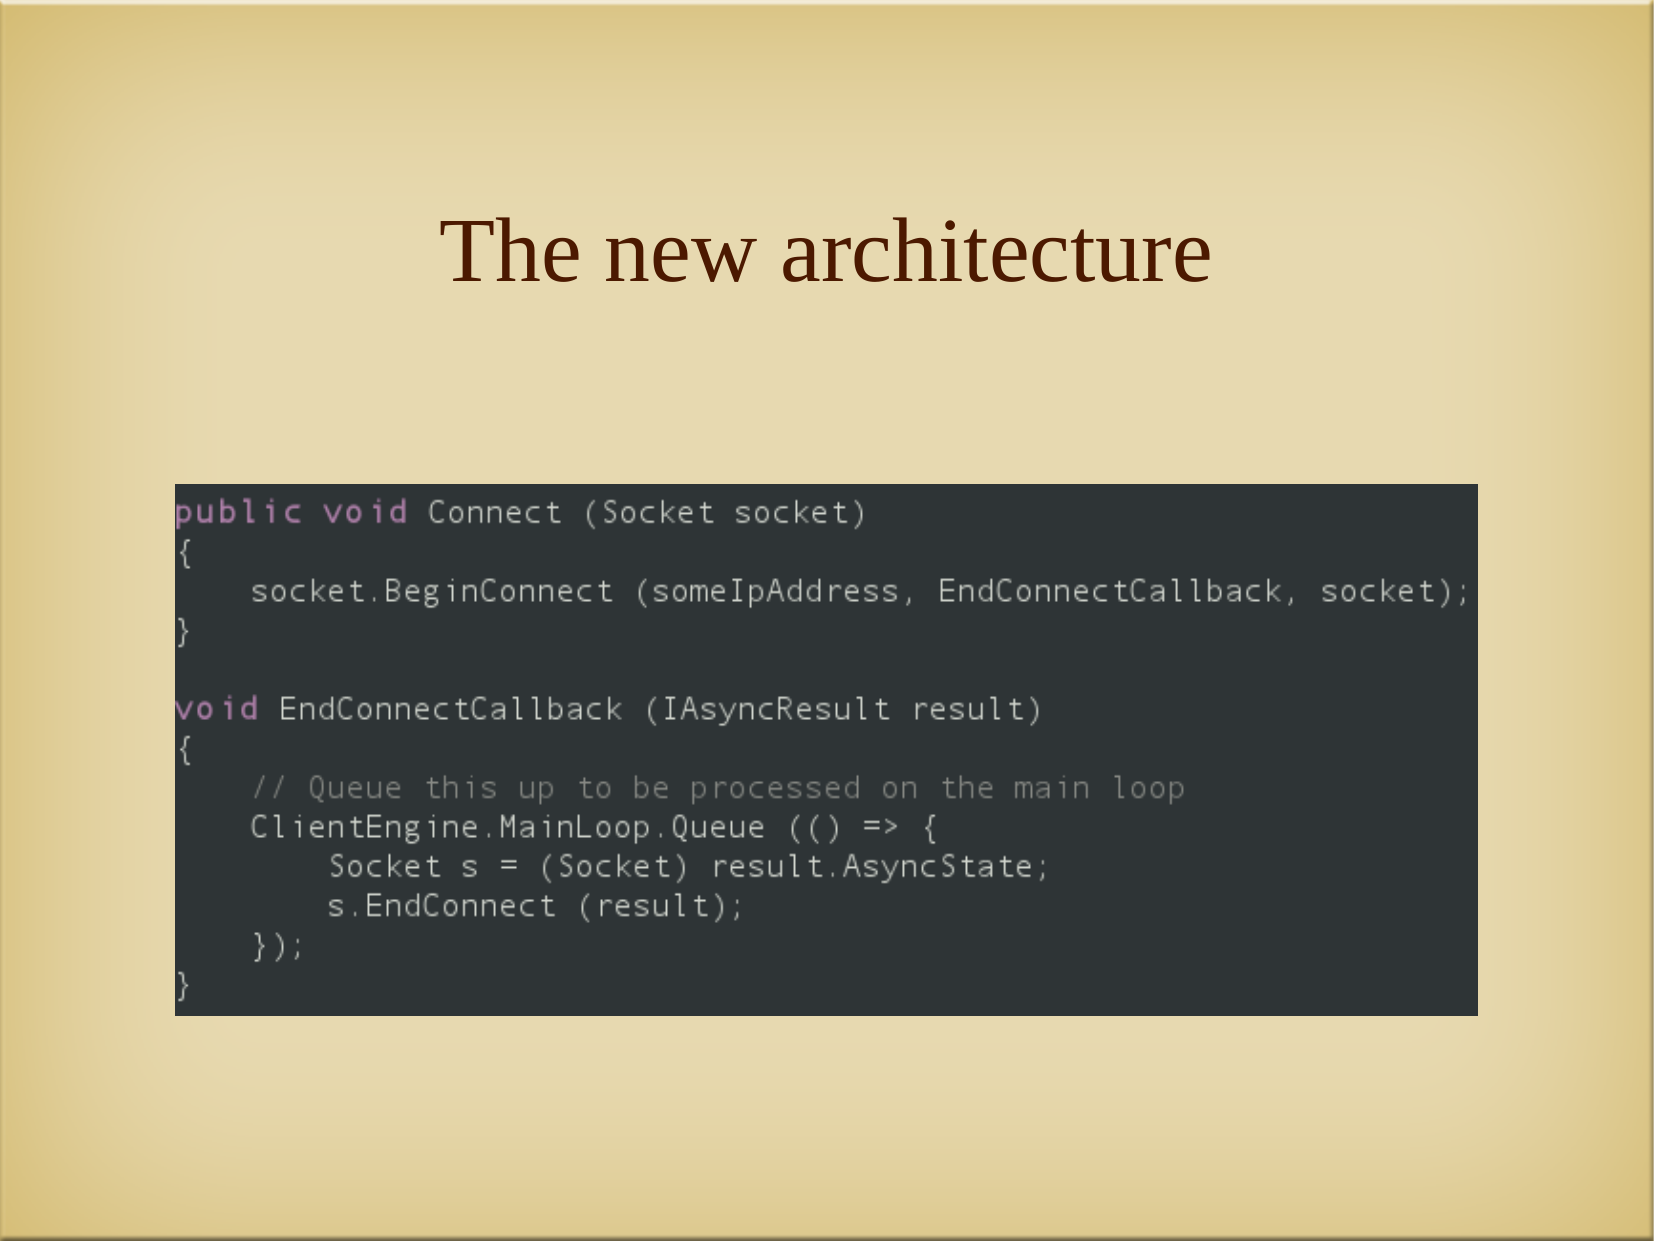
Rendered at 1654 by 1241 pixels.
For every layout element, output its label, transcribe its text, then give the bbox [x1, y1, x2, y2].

picture [0, 0, 1654, 1241]
title The new architecture [120, 147, 1533, 355]
